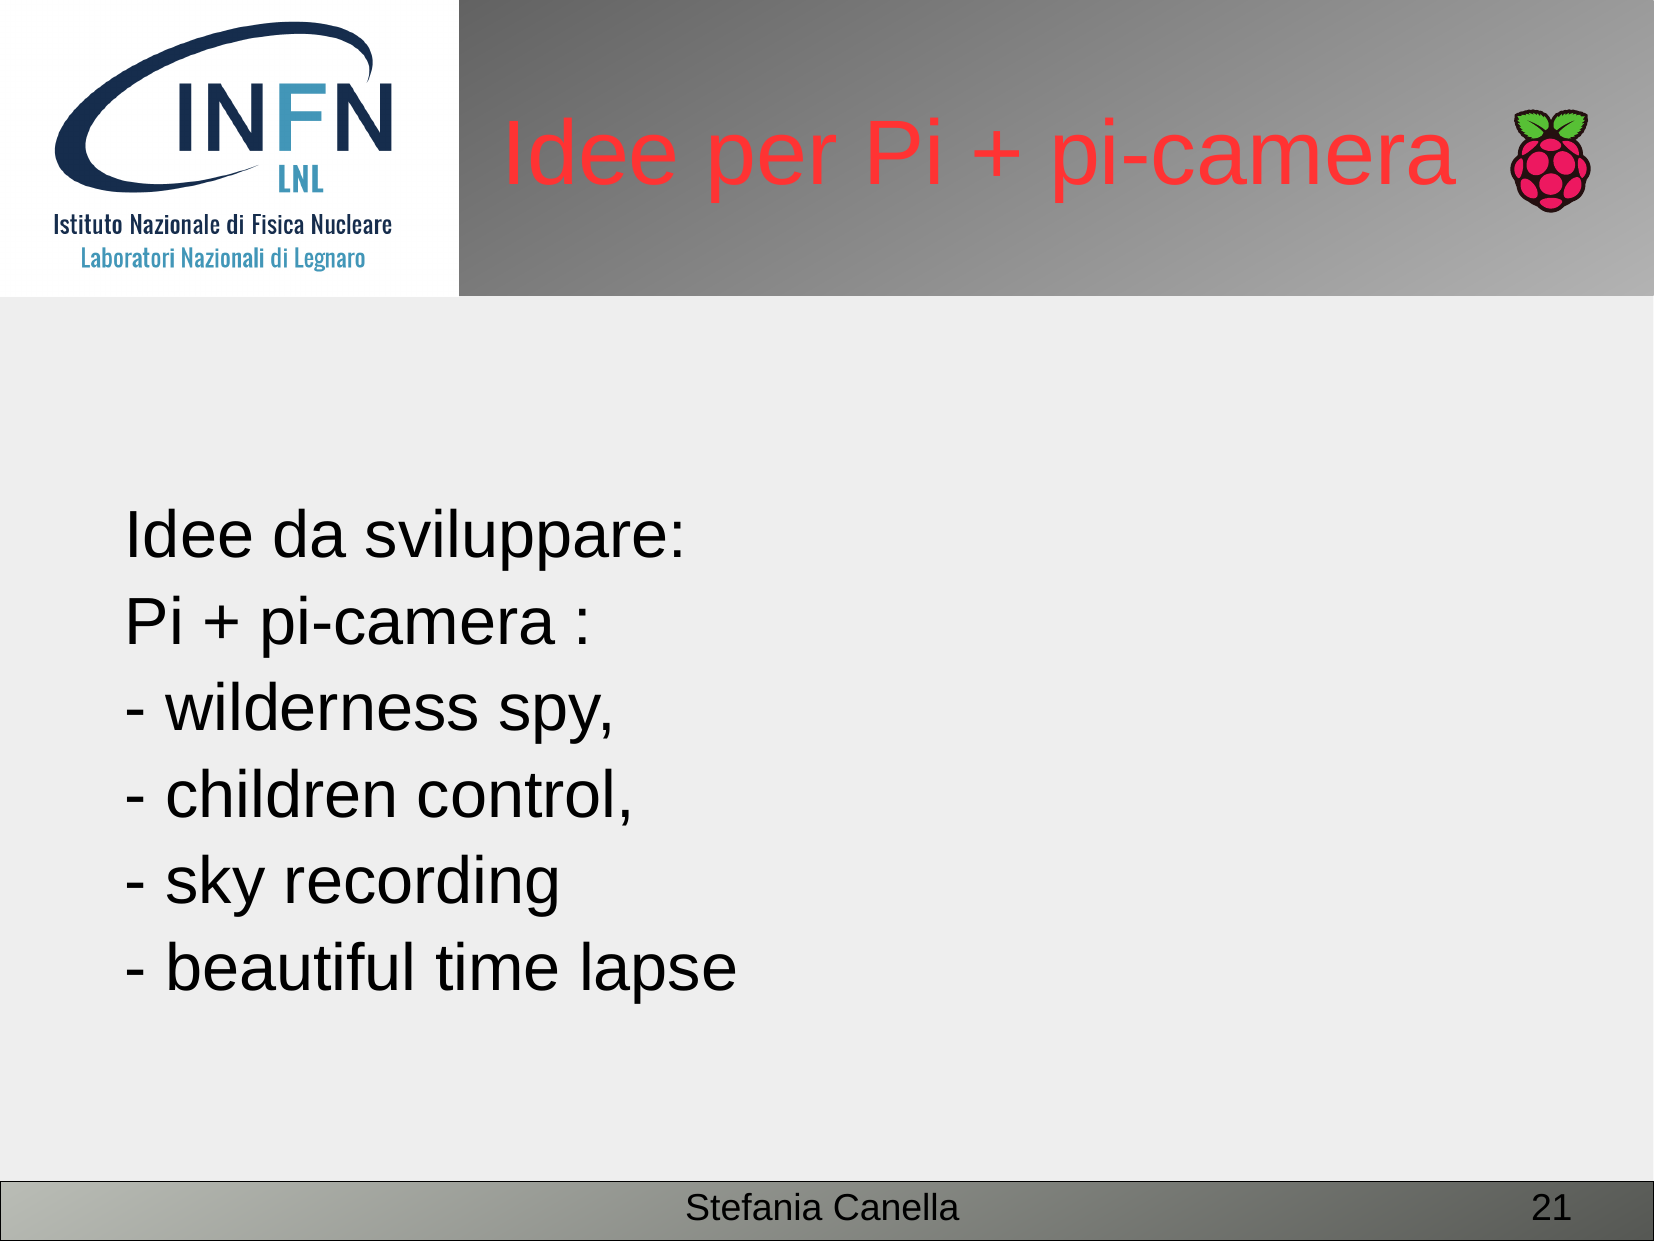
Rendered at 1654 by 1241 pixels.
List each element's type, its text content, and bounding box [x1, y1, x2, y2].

picture [0, 0, 459, 297]
text_box [984, 1181, 1516, 1241]
text_box [0, 1181, 670, 1241]
text_box Stefania Canella [670, 1178, 984, 1241]
text_box <number> [1516, 1178, 1654, 1241]
subtitle Idee da sviluppare: Pi + pi-camera : - wilderness spy, - children control, - sky recording - beautiful time lapse [65, 472, 1588, 1030]
title Idee per Pi + pi-camera [459, 49, 1571, 257]
text_box [459, 0, 1654, 296]
